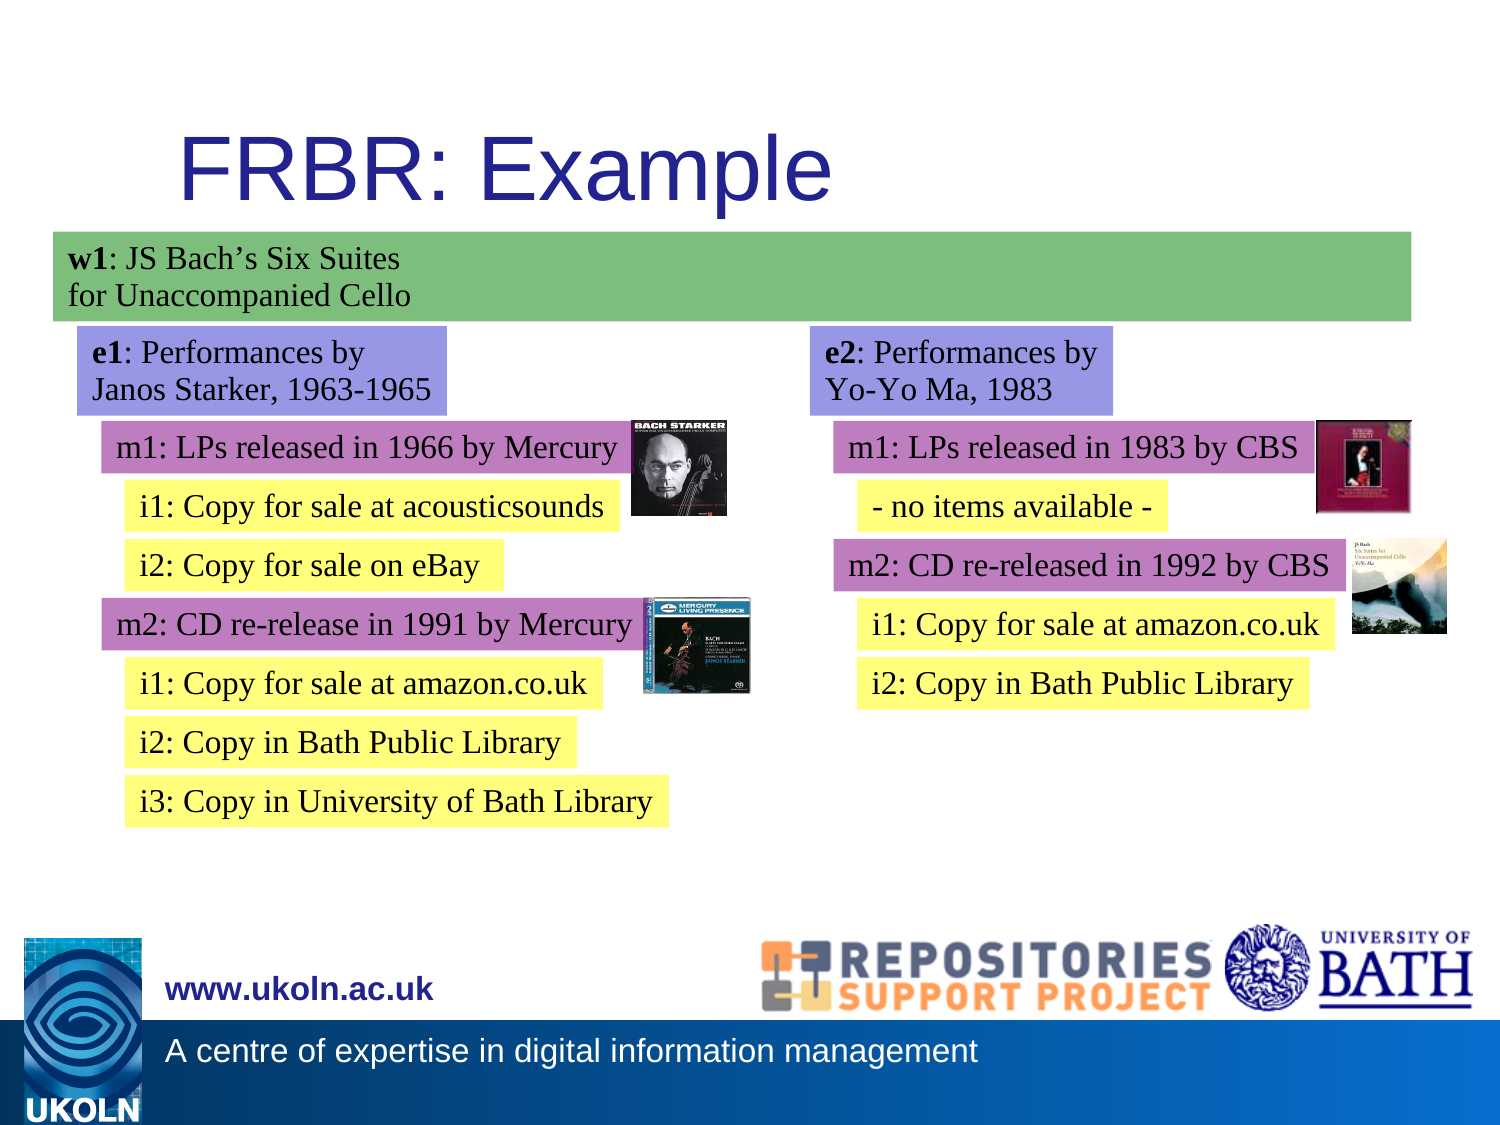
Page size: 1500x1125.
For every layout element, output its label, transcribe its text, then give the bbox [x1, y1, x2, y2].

text_box m2: CD re-released in 1992 by CBS [833, 538, 1347, 592]
picture [761, 940, 1212, 1013]
text_box i1: Copy for sale at amazon.co.uk [857, 597, 1336, 651]
text_box i1: Copy for sale at amazon.co.uk [124, 657, 604, 710]
text_box m2: CD re-release in 1991 by Mercury [101, 597, 649, 651]
picture [24, 950, 142, 1125]
title FRBR: Example [162, 87, 1375, 250]
text_box i2: Copy in Bath Public Library [124, 715, 578, 769]
picture [631, 420, 727, 516]
text_box i2: Copy for sale on eBay [124, 538, 505, 592]
text_box e1: Performances by Janos Starker, 1963-1965 [77, 326, 447, 416]
picture [1352, 538, 1447, 634]
text_box e2: Performances by Yo-Yo Ma, 1983 [809, 326, 1114, 416]
text_box m1: LPs released in 1983 by CBS [833, 420, 1315, 474]
picture [643, 597, 751, 694]
picture [1224, 924, 1473, 1015]
text_box m1: LPs released in 1966 by Mercury [101, 420, 634, 474]
picture [1316, 420, 1412, 516]
text_box w1: JS Bach’s Six Suites for Unaccompanied Cello [53, 231, 1412, 322]
text_box i1: Copy for sale at acousticsounds [124, 479, 621, 533]
text_box - no items available - [857, 479, 1168, 533]
text_box i2: Copy in Bath Public Library [856, 657, 1310, 710]
text_box i3: Copy in University of Bath Library [124, 774, 670, 828]
